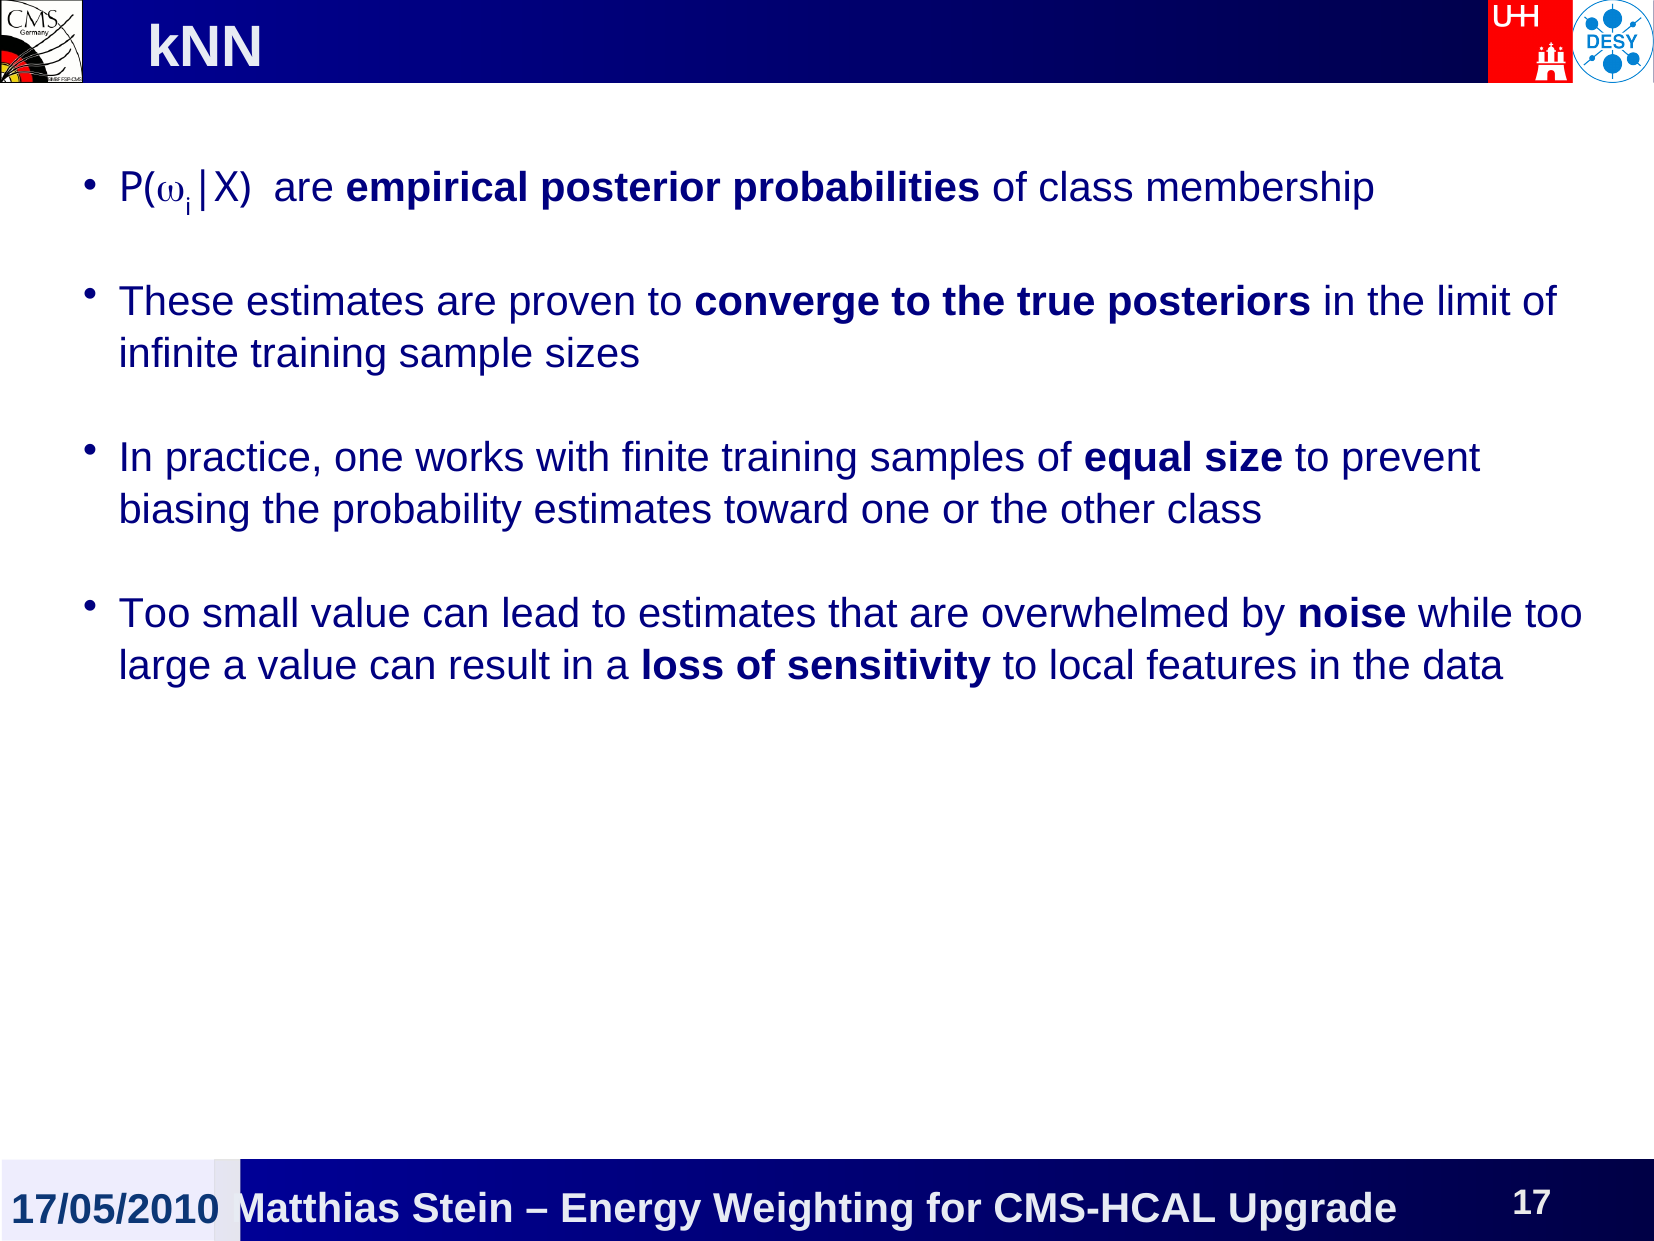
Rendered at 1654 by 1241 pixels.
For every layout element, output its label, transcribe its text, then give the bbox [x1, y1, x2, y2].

picture [1488, 0, 1654, 83]
picture [0, 0, 83, 83]
title kNN [147, 4, 1477, 78]
text_box P(i|X) are empirical posterior probabilities of class membership These estimates are proven to converge to the true posteriors in the limit of infinite training sample sizes In practice, one works with finite training samples of equal size to prevent biasing the probability estimates toward one or the other class Too small value can lead to estimates that are overwhelmed by noise while too large a value can result in a loss of sensitivity to local features in the data [68, 150, 1613, 696]
